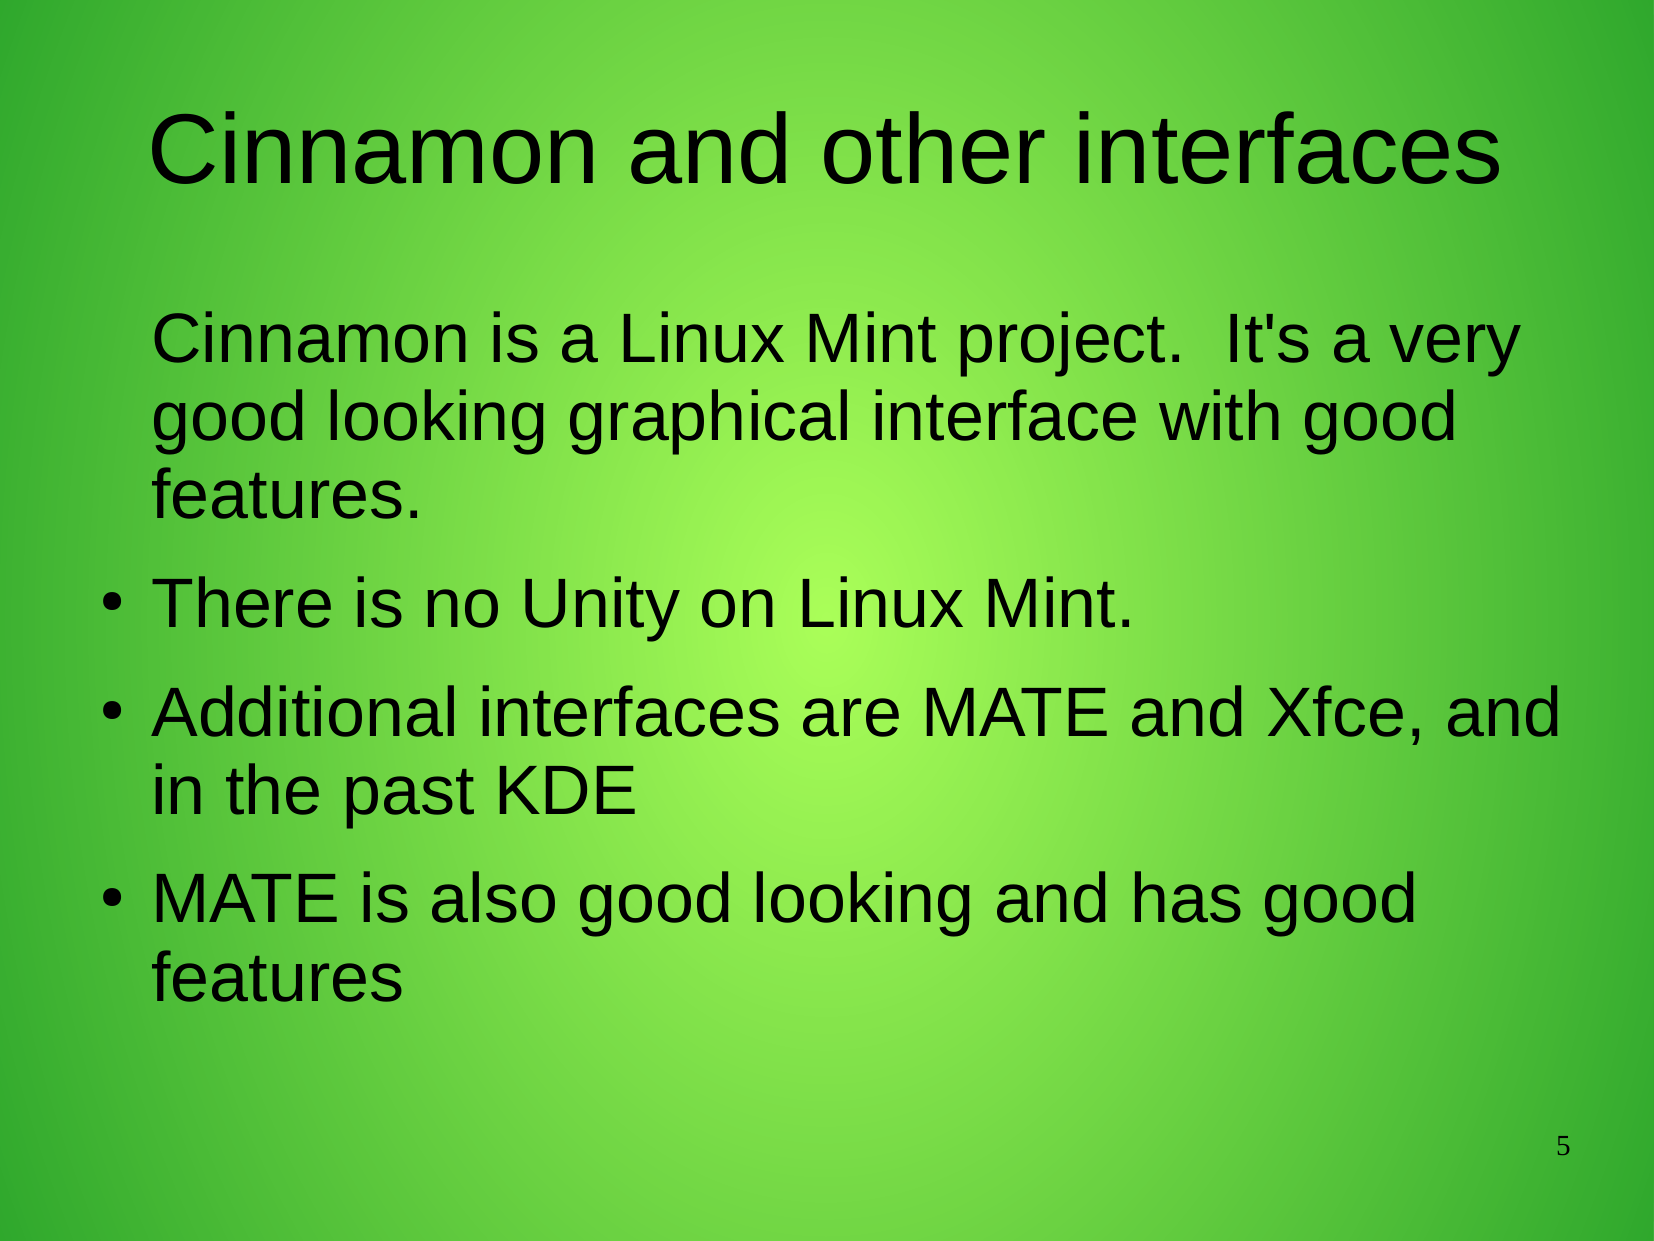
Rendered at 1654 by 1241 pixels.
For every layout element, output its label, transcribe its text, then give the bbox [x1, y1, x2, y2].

title Cinnamon and other interfaces [82, 47, 1571, 252]
list Cinnamon is a Linux Mint project. It's a very good looking graphical interface with good features. There is no Unity on Linux Mint. Additional interfaces are MATE and Xfce, and in the past KDE MATE is also good looking and has good features [82, 299, 1571, 1019]
